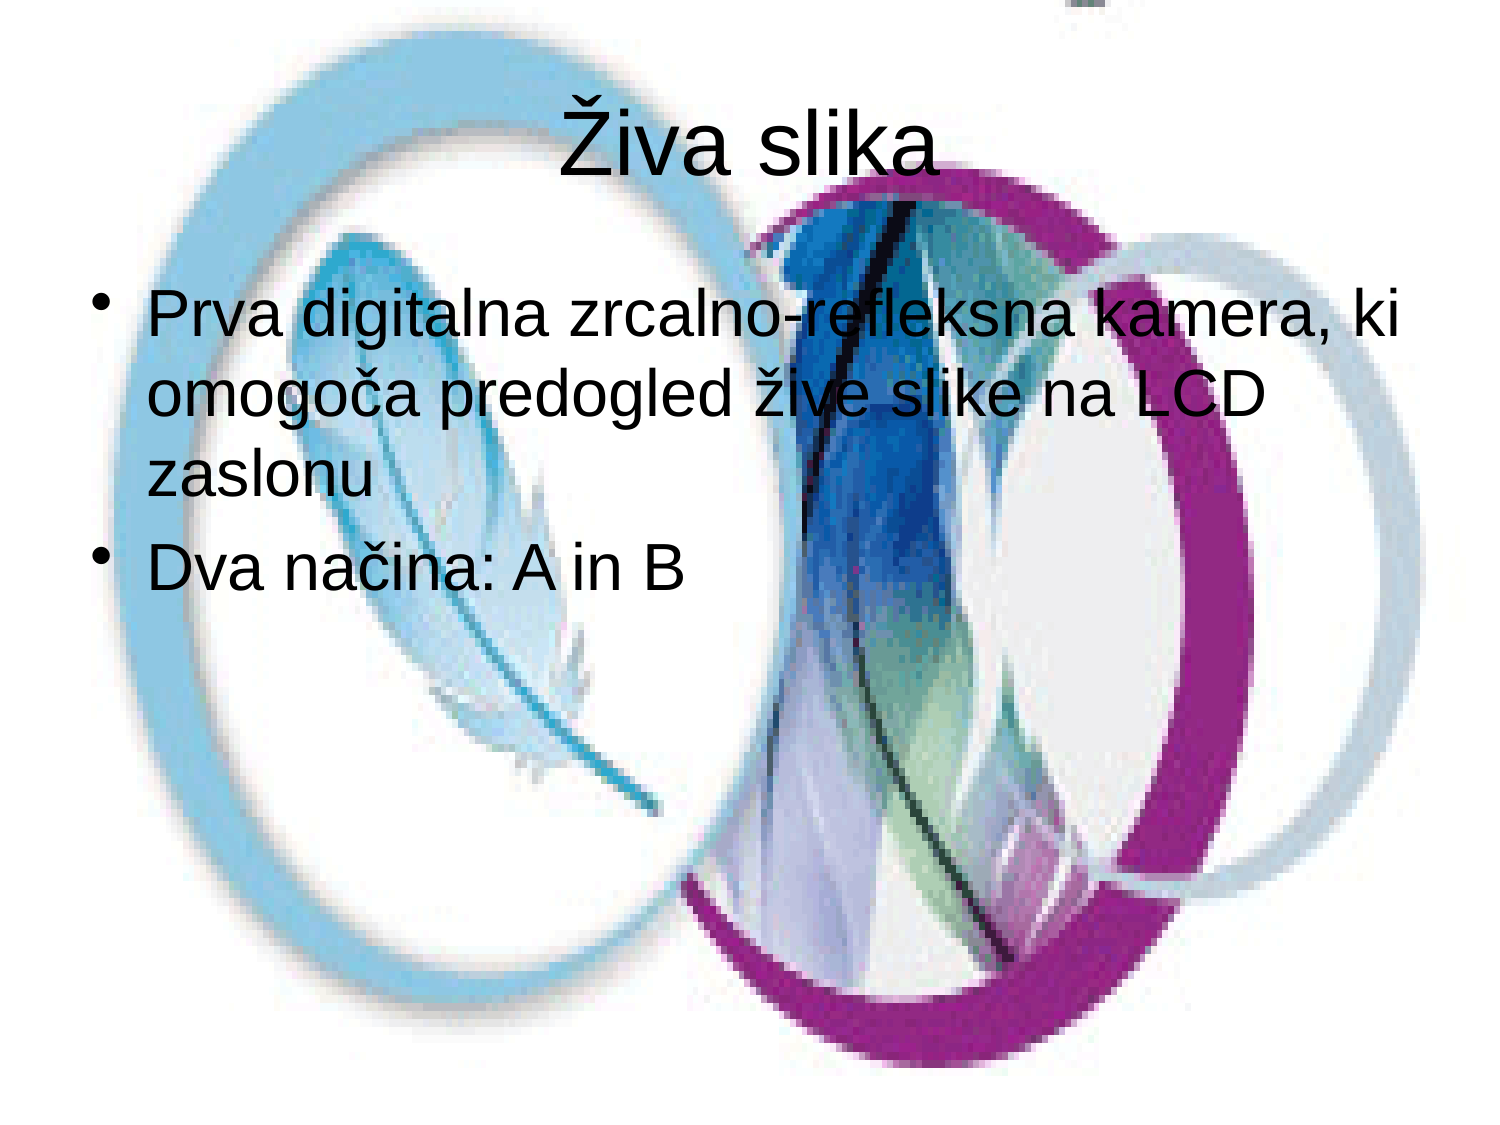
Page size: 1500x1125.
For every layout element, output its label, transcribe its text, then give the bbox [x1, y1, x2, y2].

title Živa slika [75, 45, 1425, 233]
list Prva digitalna zrcalno-refleksna kamera, ki omogoča predogled žive slike na LCD zaslonu Dva načina: A in B [75, 262, 1425, 1005]
picture [0, 0, 1500, 1125]
